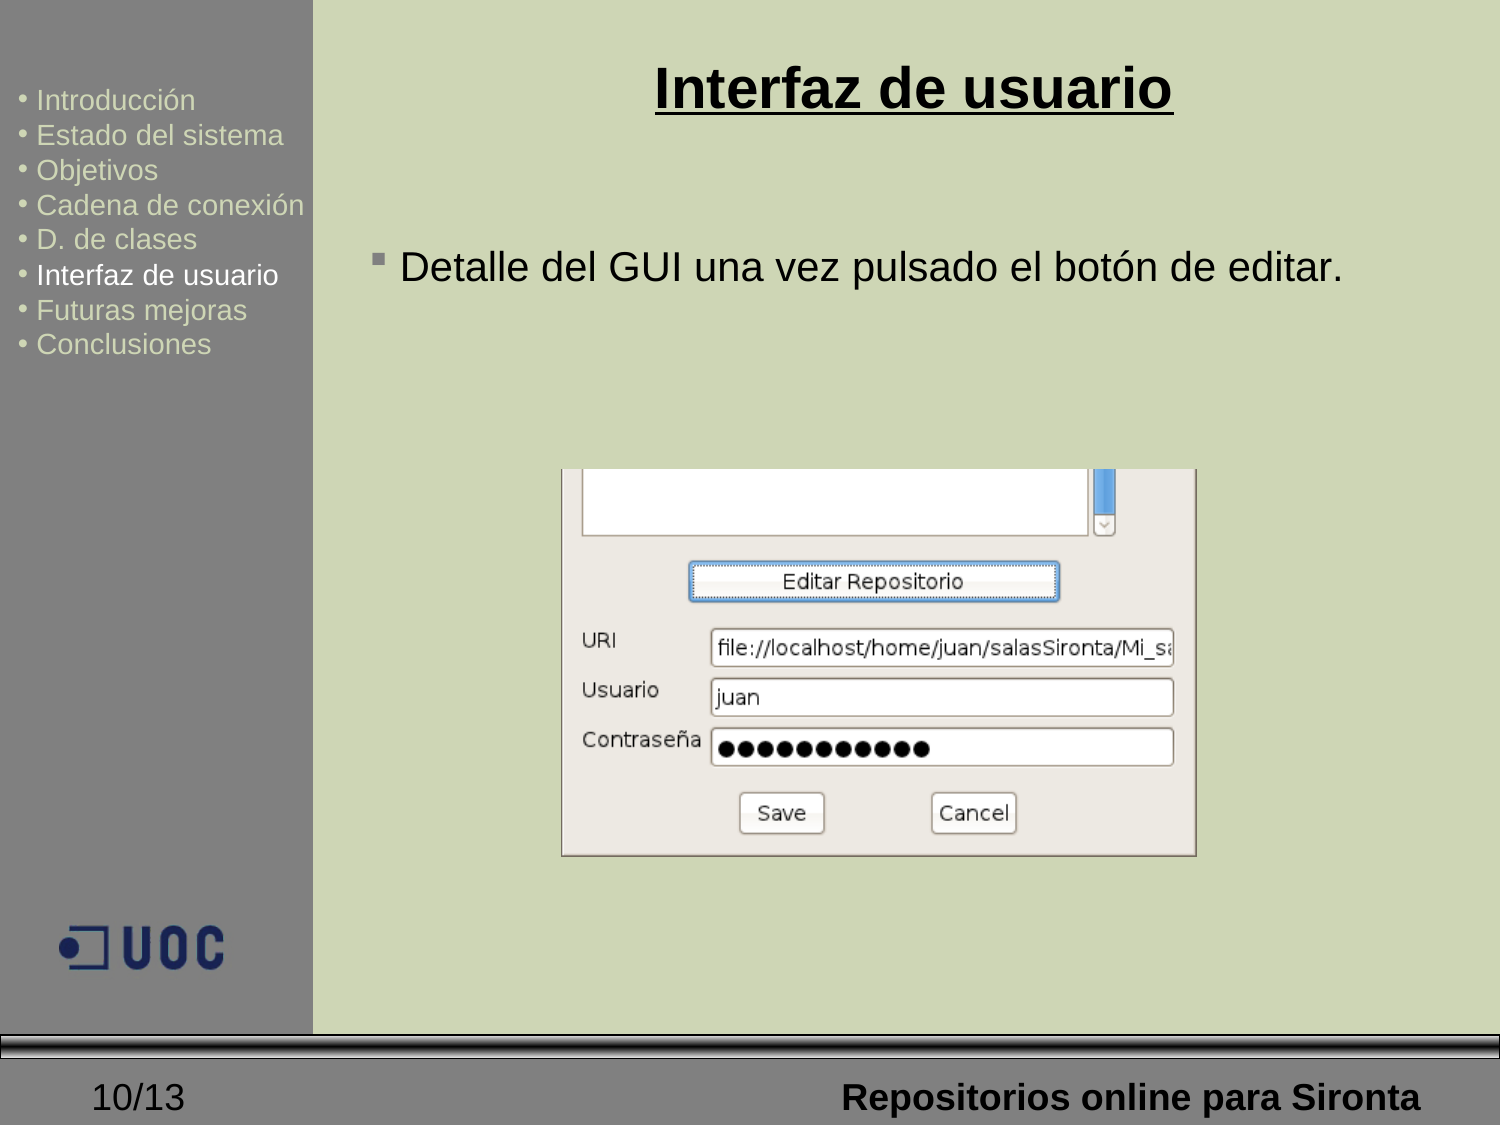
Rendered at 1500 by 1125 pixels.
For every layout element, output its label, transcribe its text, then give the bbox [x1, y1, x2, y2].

text_box Repositorios online para Sironta [826, 1064, 1500, 1125]
text_box Interfaz de usuario [640, 42, 1189, 129]
picture [59, 915, 237, 988]
text_box Detalle del GUI una vez pulsado el botón de editar. [354, 231, 1471, 348]
text_box Introducción Estado del sistema Objetivos Cadena de conexión D. de clases Interfaz de usuario Futuras mejoras Conclusiones [3, 73, 320, 439]
picture [561, 469, 1197, 857]
text_box [0, 0, 1500, 1059]
